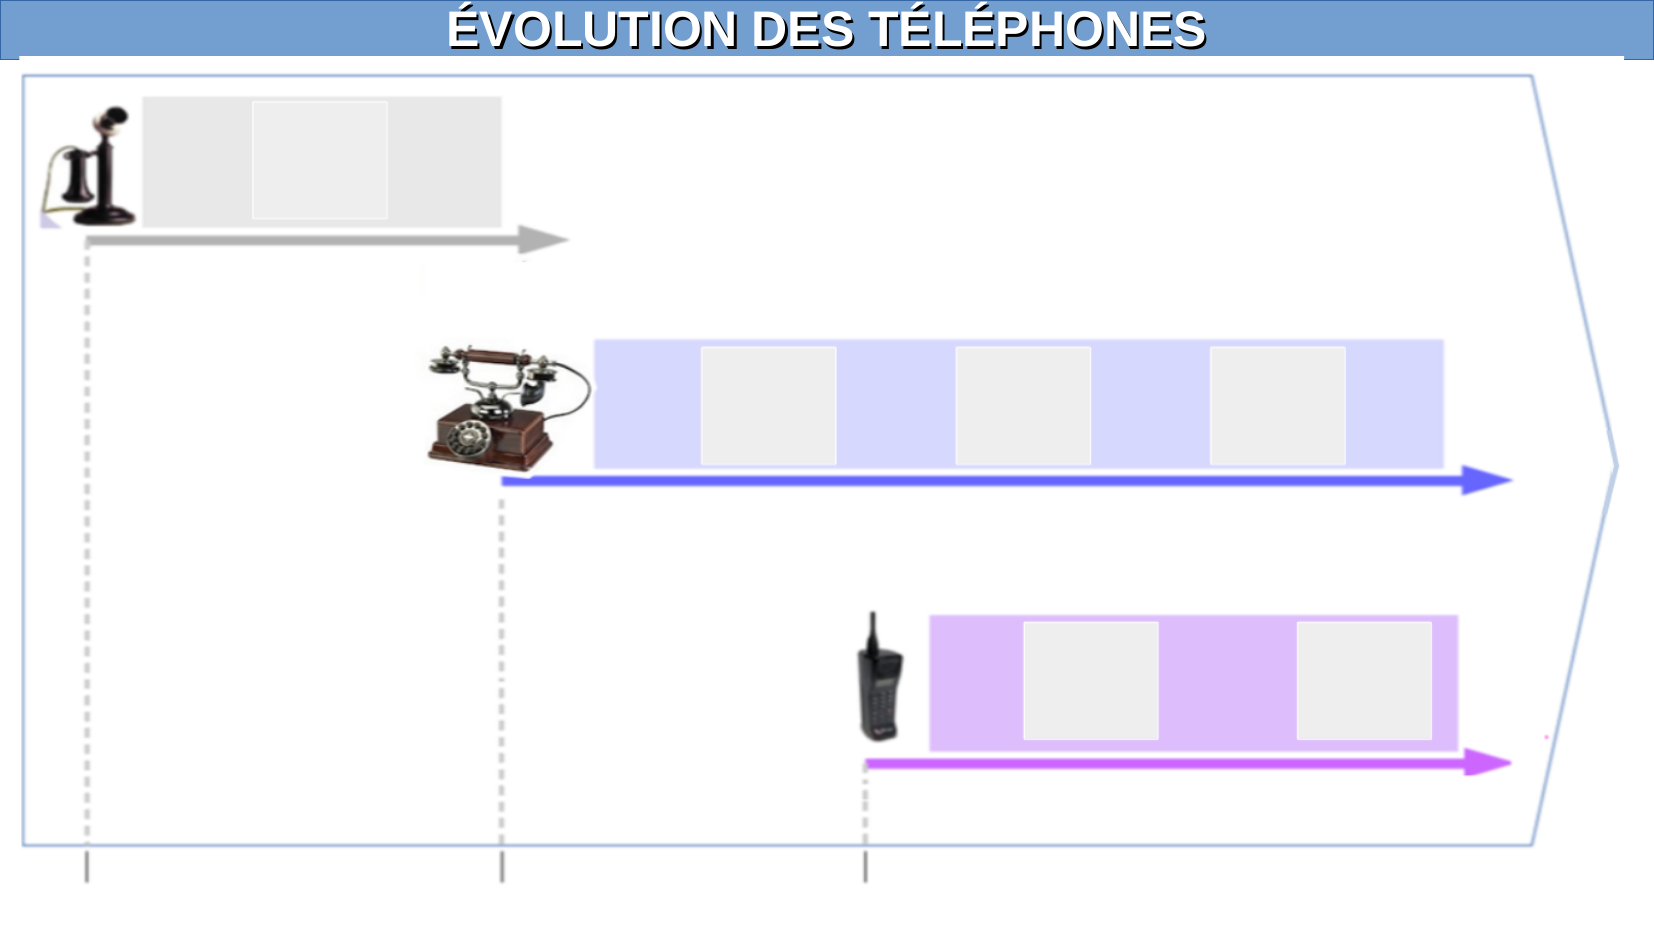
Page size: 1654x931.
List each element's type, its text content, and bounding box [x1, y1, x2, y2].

picture [19, 56, 1625, 886]
text_box ÉVOLUTION DES TÉLÉPHONES [0, 0, 1654, 60]
